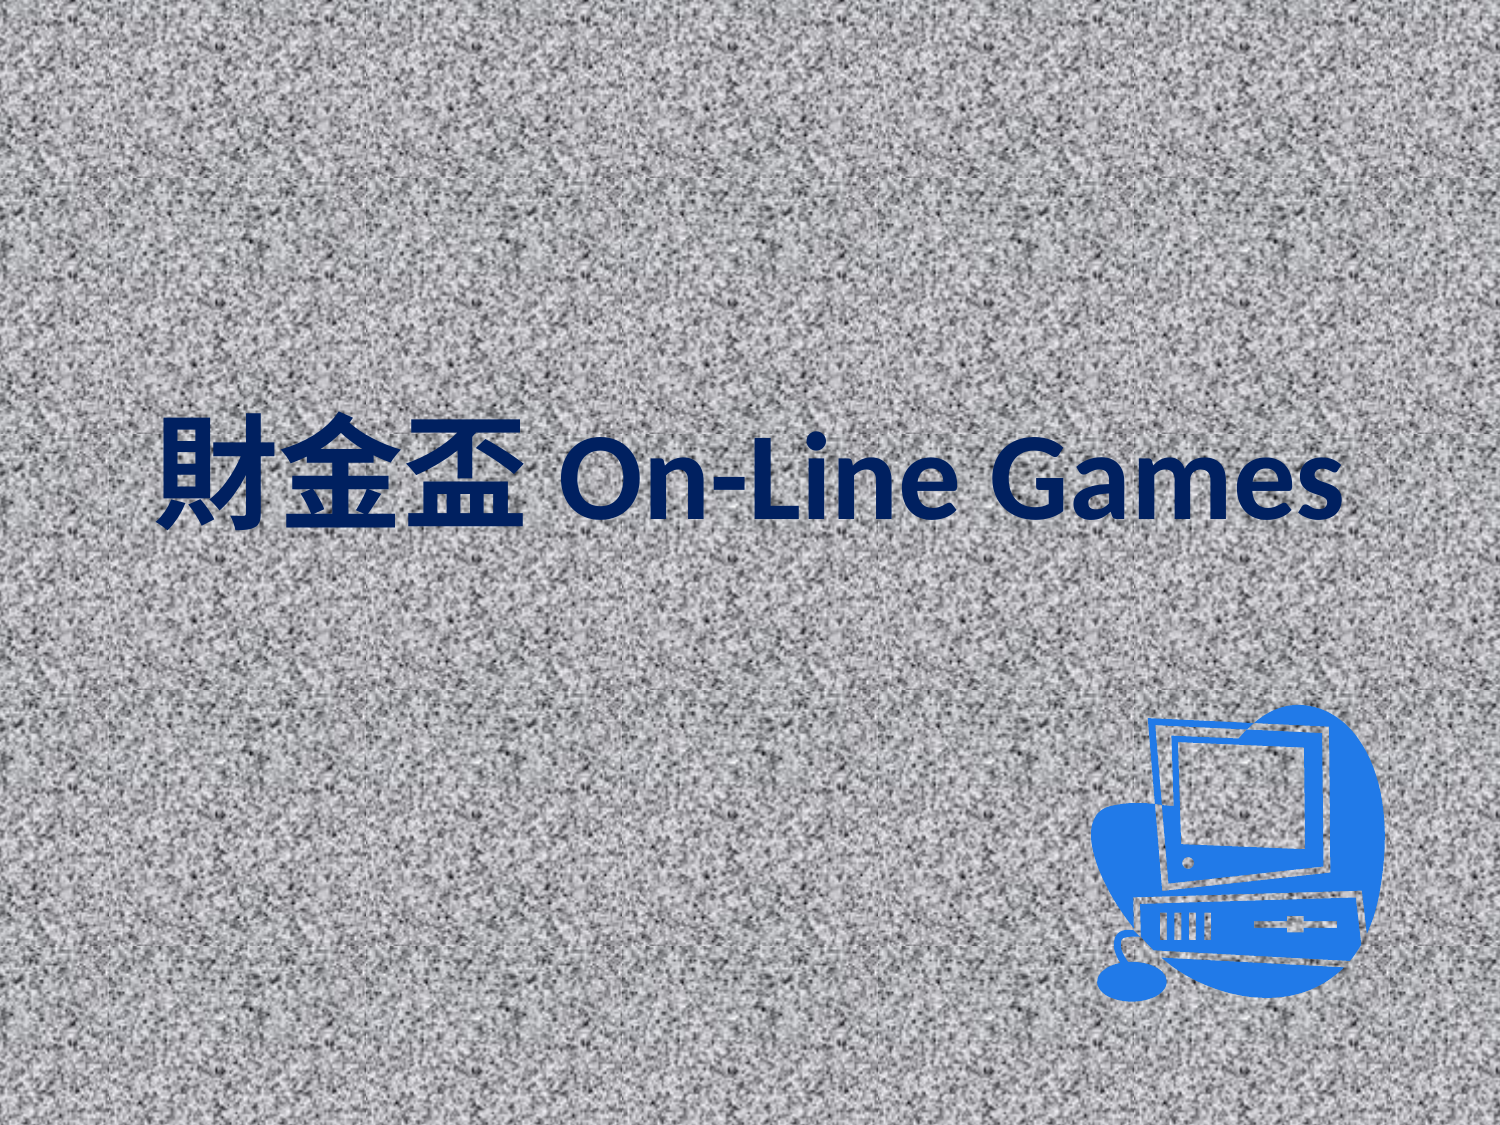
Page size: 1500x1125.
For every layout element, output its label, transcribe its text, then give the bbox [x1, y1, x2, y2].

picture [0, 0, 1500, 1125]
title 財金盃On-Line Games [112, 349, 1388, 591]
